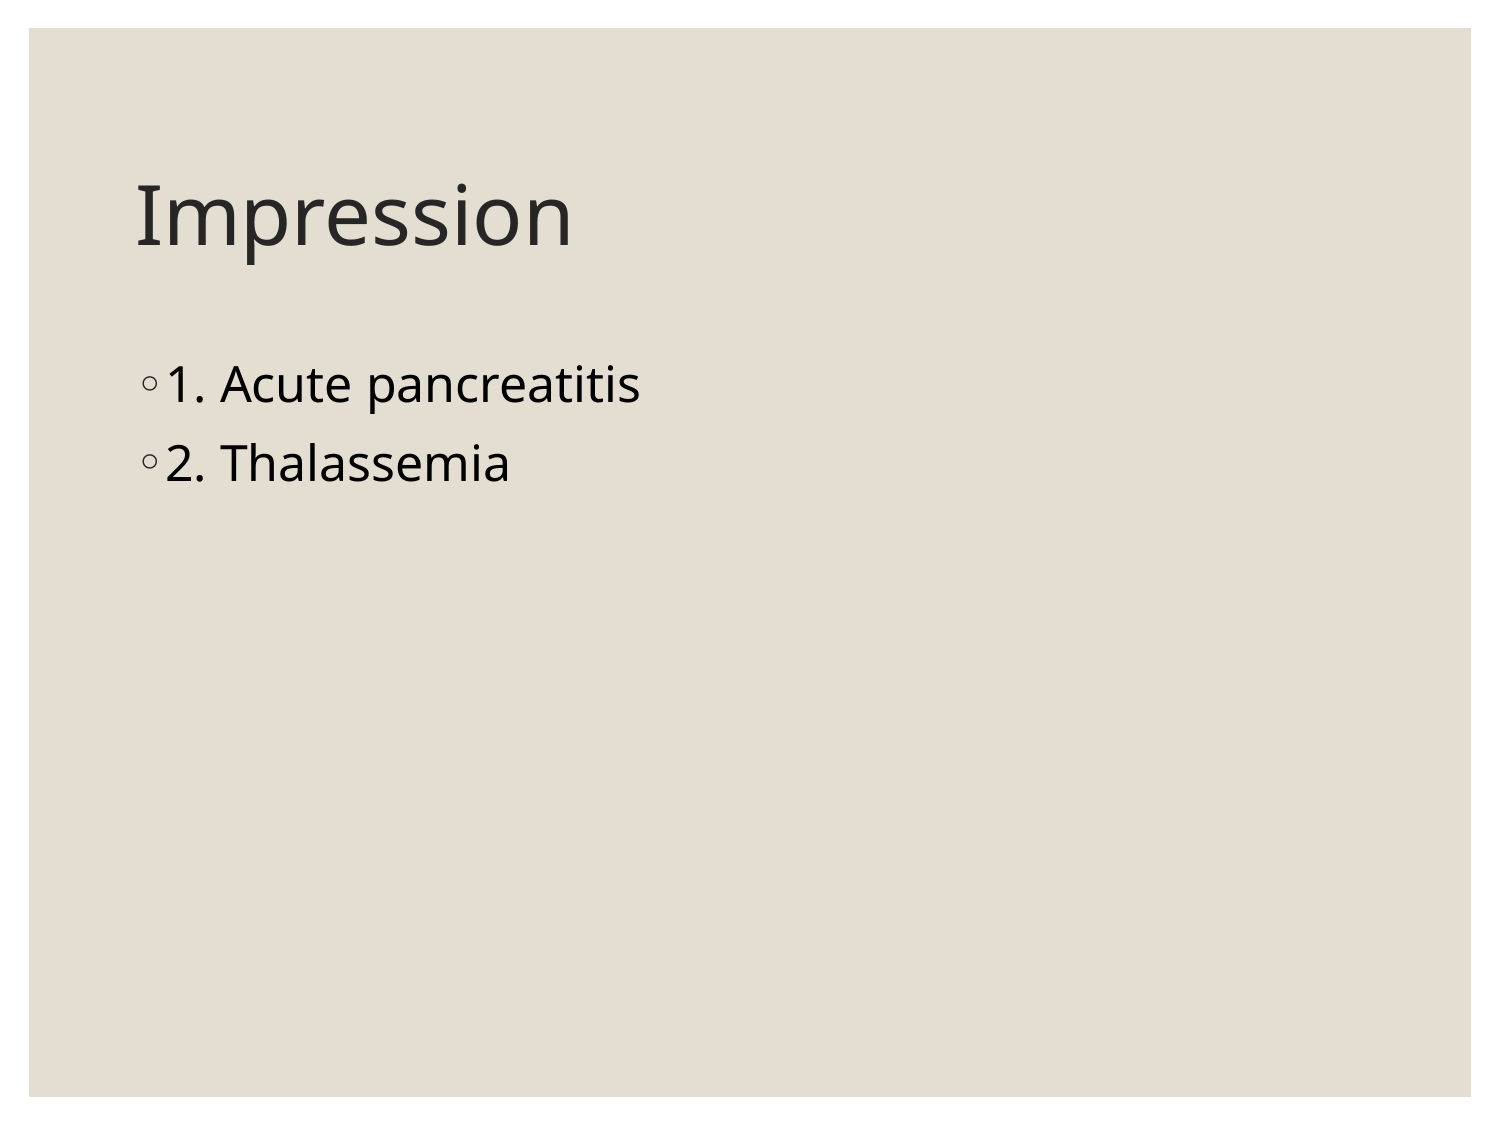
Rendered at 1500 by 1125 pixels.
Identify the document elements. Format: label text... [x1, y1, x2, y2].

list 1. Acute pancreatitis 2. Thalassemia [120, 345, 1380, 991]
title Impression [120, 105, 1380, 331]
